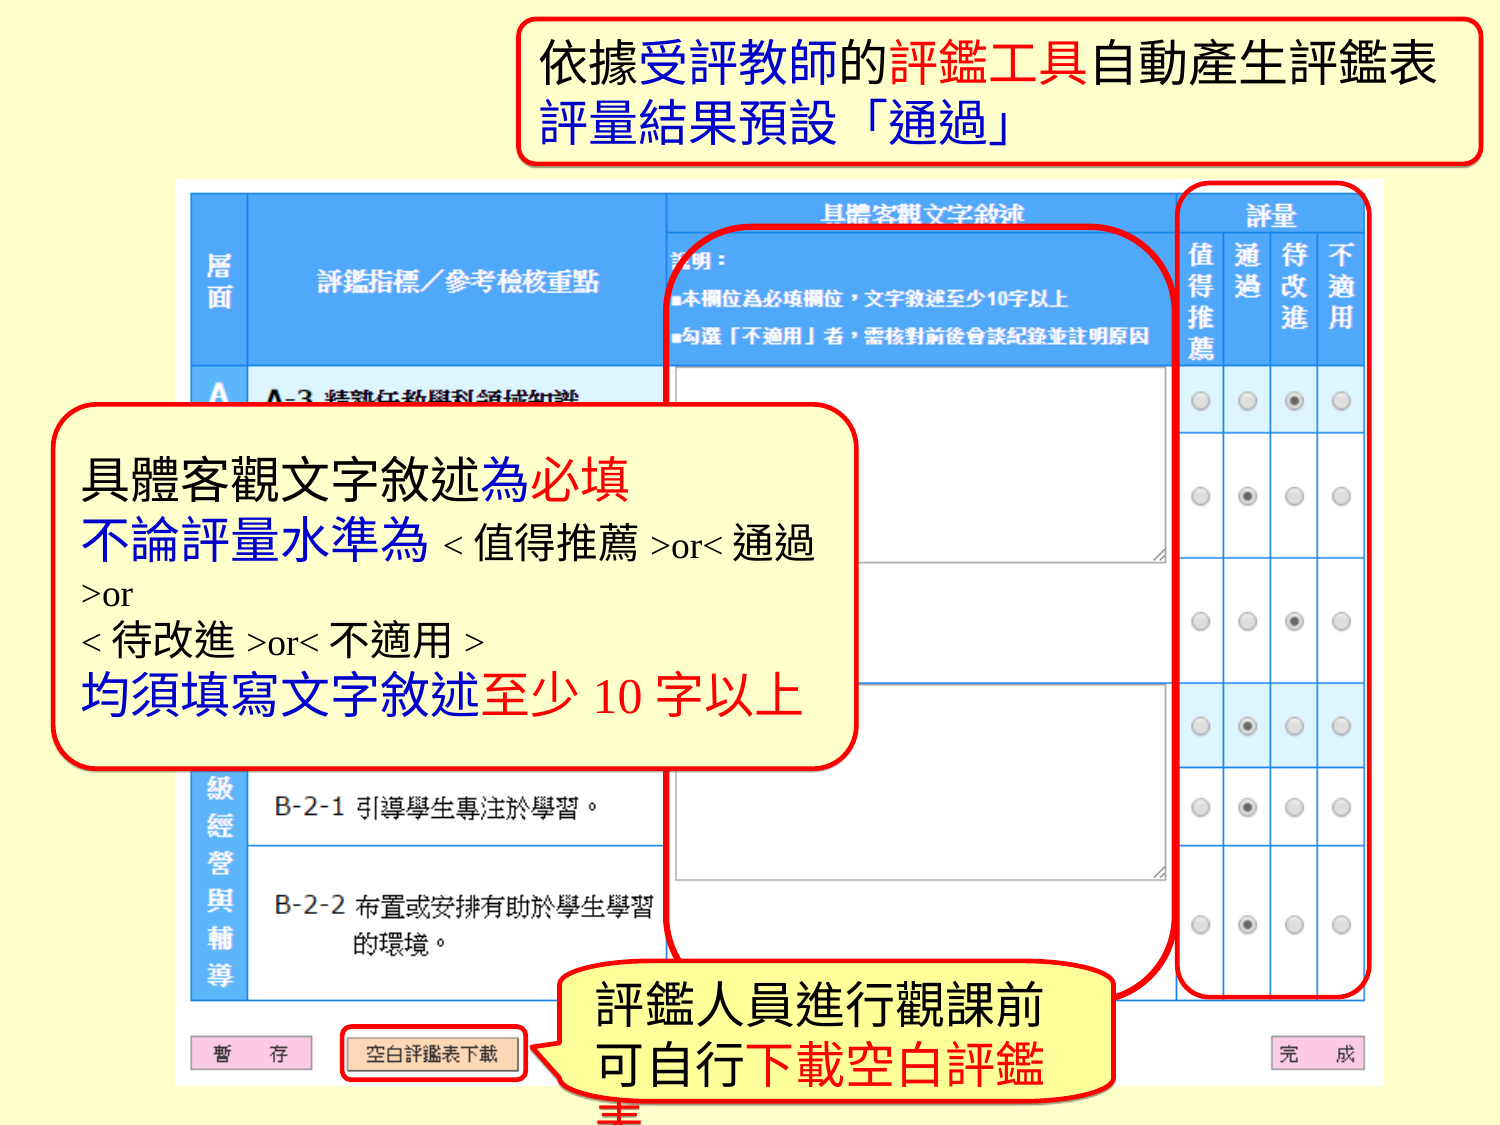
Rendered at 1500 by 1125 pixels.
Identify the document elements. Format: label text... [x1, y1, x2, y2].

picture [175, 769, 674, 1086]
picture [670, 230, 1171, 994]
text_box 依據受評教師的評鑑工具自動產生評鑑表 評量結果預設「通過」 [518, 19, 1482, 164]
text_box 評鑑人員進行觀課前 可自行下載空白評鑑表 [531, 960, 1114, 1102]
picture [175, 179, 1384, 1086]
picture [1180, 186, 1366, 994]
text_box 具體客觀文字敘述為必填 不論評量水準為<值得推薦>or<通過>or <待改進>or<不適用> 均須填寫文字敘述至少10字以上 [53, 404, 857, 769]
